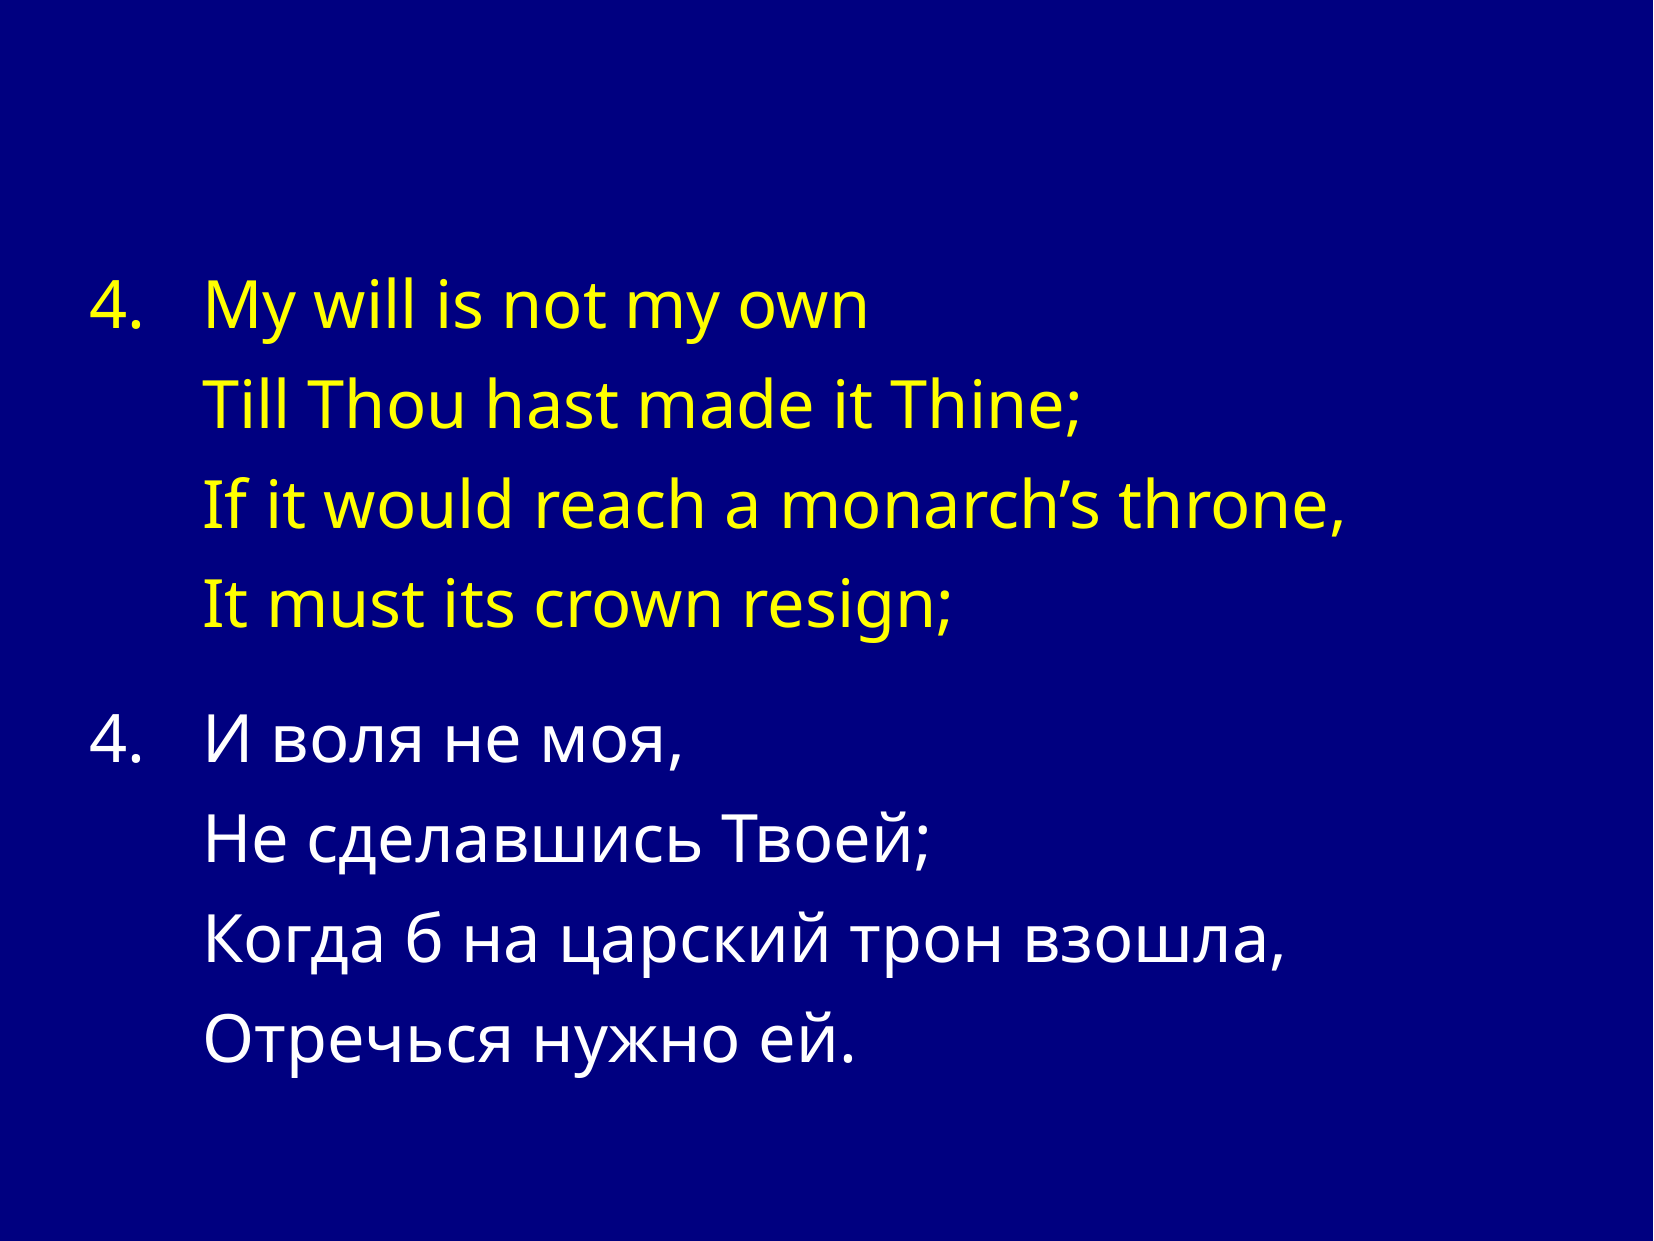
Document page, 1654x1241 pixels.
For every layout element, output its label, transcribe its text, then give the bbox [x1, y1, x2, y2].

text_box 4. My will is not my own Till Thou hast made it Thine; If it would reach a monarch’s throne, It must its crown resign; [75, 150, 1576, 638]
text_box 4. И воля не моя, Не сделавшись Твоей; Когда б на царский трон взошла, Отречься нужно ей. [75, 675, 1576, 1163]
